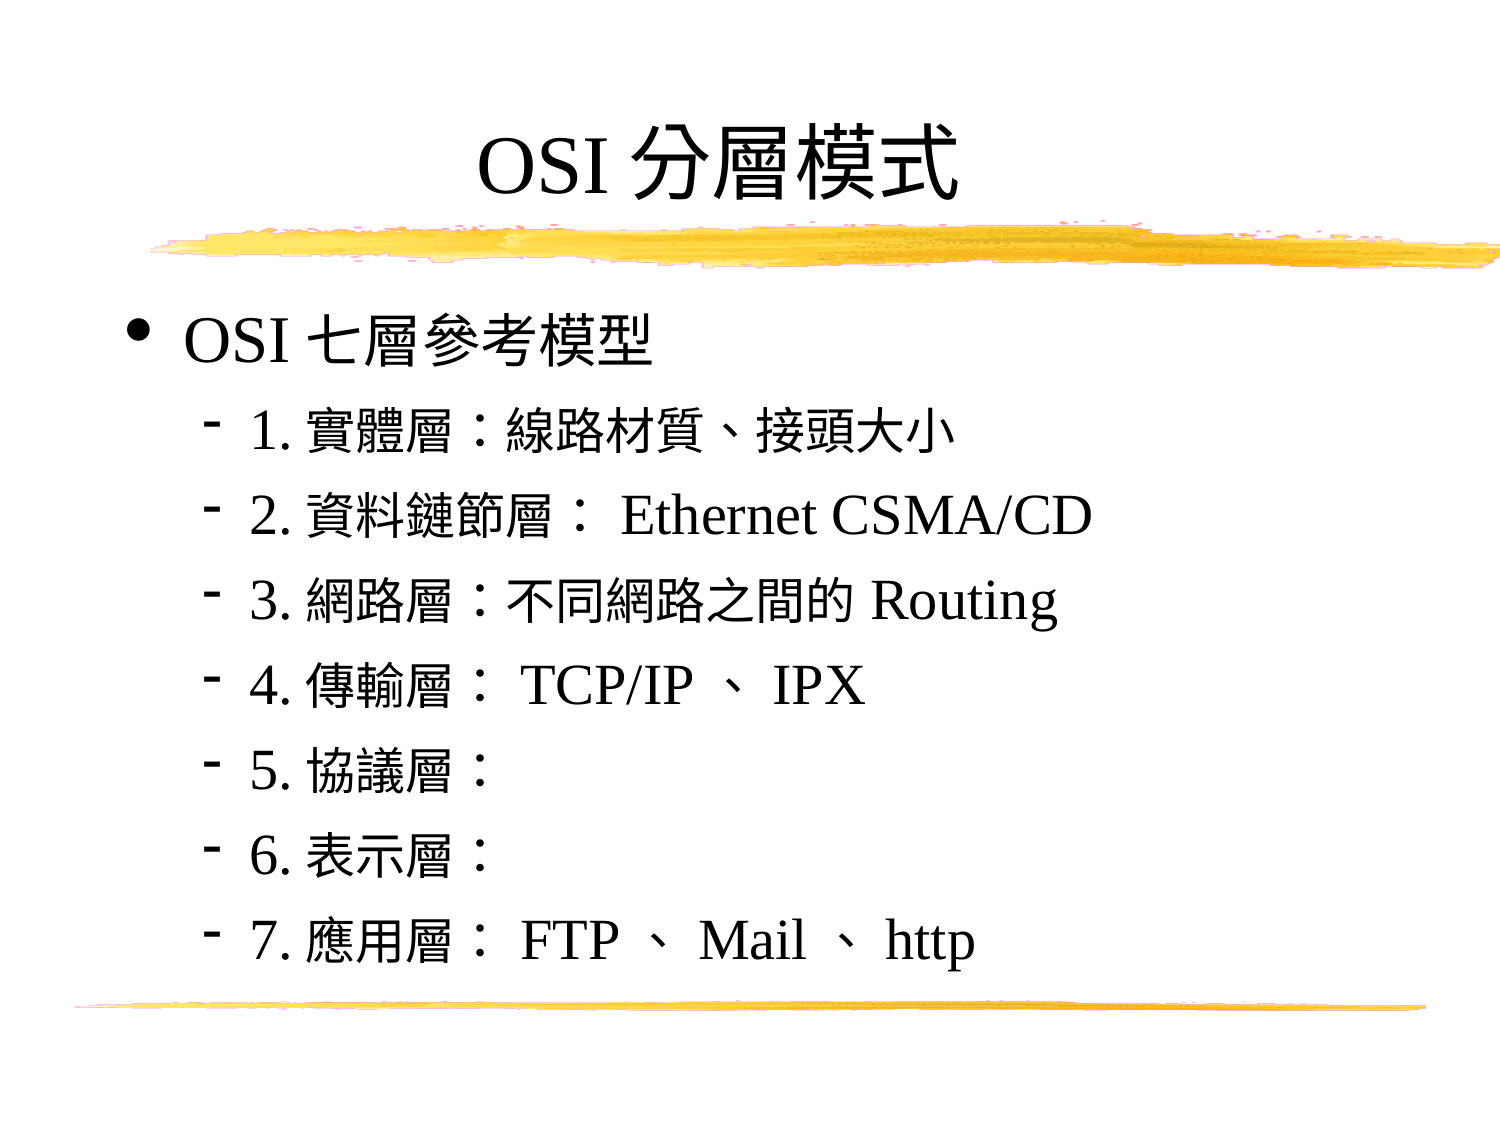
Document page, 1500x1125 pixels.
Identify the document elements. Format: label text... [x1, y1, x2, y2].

title OSI分層模式 [66, 23, 1342, 225]
picture [150, 215, 1500, 279]
picture [75, 999, 1426, 1013]
list OSI七層參考模型 1.實體層：線路材質、接頭大小 2.資料鏈節層：Ethernet CSMA/CD 3.網路層：不同網路之間的Routing 4.傳輸層：TCP/IP、IPX 5.協議層： 6.表示層： 7.應用層：FTP、Mail、http [112, 287, 1388, 1001]
